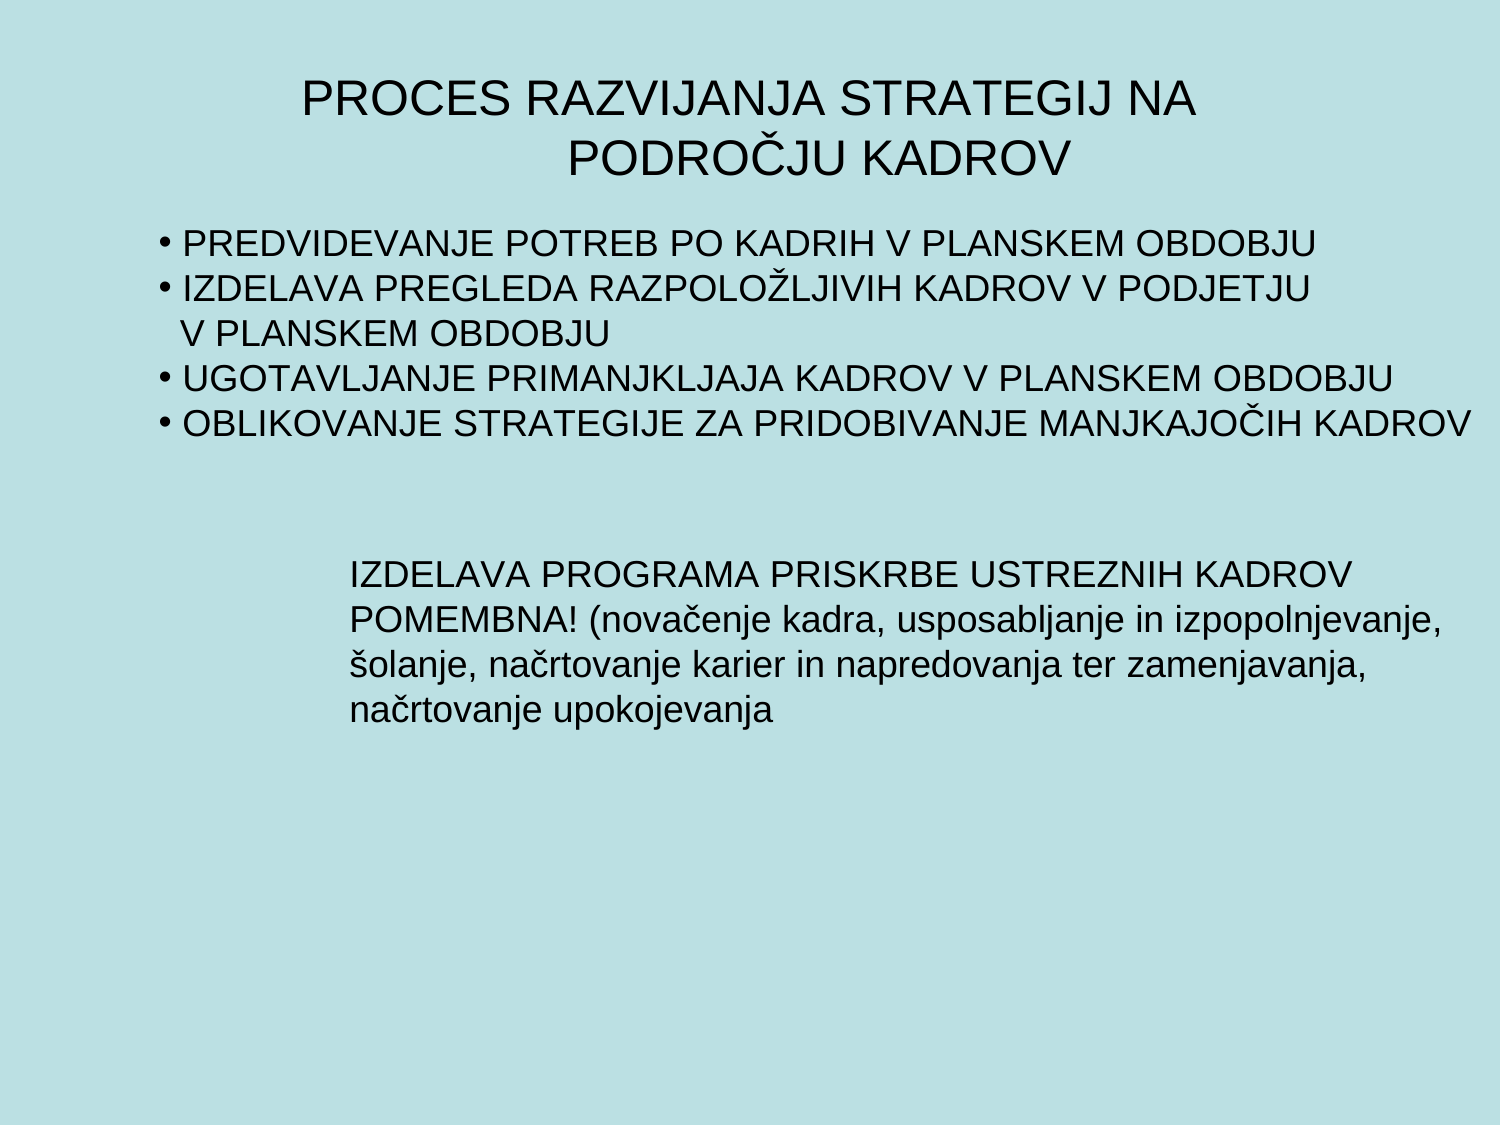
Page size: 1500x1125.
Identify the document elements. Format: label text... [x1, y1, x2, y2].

text_box IZDELAVA PROGRAMA PRISKRBE USTREZNIH KADROV POMEMBNA! (novačenje kadra, usposabljanje in izpopolnjevanje, šolanje, načrtovanje karier in napredovanja ter zamenjavanja, načrtovanje upokojevanja [334, 542, 1458, 738]
text_box PREDVIDEVANJE POTREB PO KADRIH V PLANSKEM OBDOBJU IZDELAVA PREGLEDA RAZPOLOŽLJIVIH KADROV V PODJETJU V PLANSKEM OBDOBJU UGOTAVLJANJE PRIMANJKLJAJA KADROV V PLANSKEM OBDOBJU OBLIKOVANJE STRATEGIJE ZA PRIDOBIVANJE MANJKAJOČIH KADROV [144, 211, 1488, 497]
text_box PROCES RAZVIJANJA STRATEGIJ NA PODROČJU KADROV [286, 57, 1227, 193]
